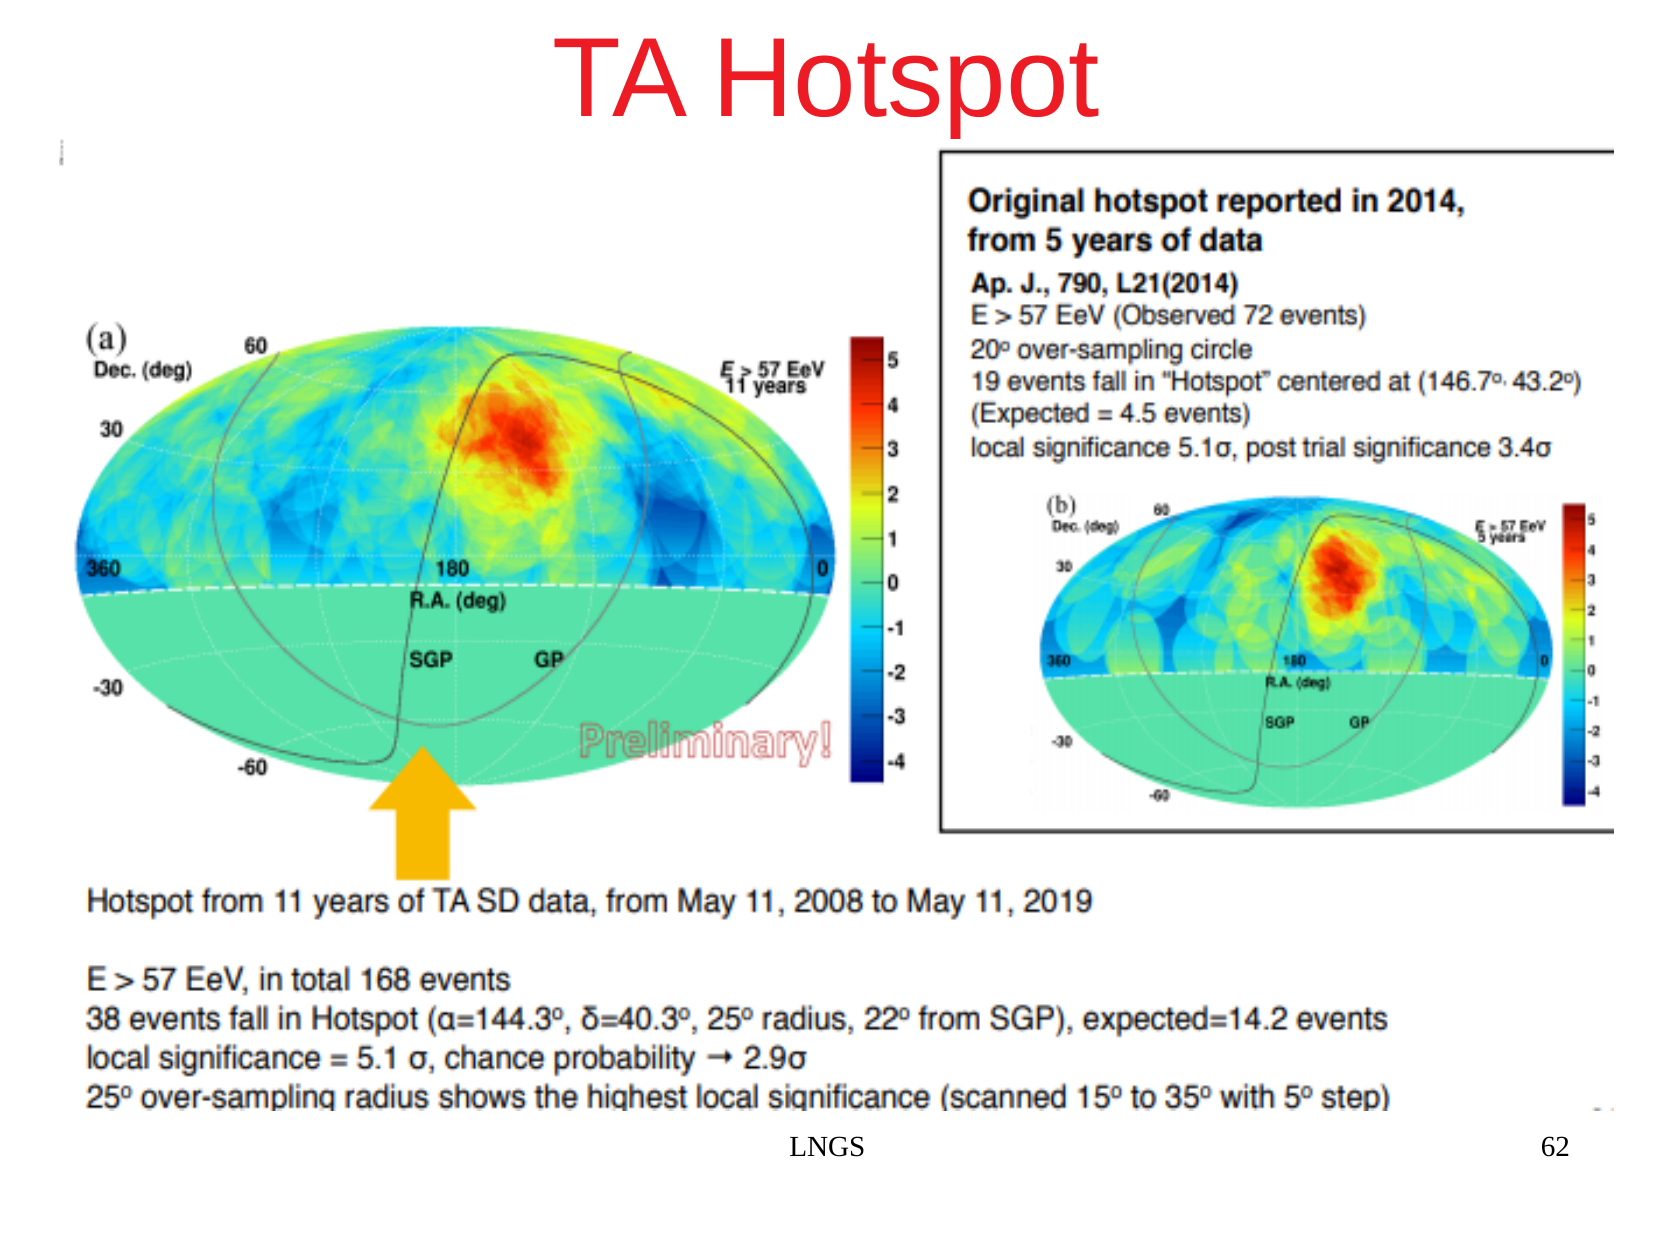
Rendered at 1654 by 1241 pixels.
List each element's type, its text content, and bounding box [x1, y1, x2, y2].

title TA Hotspot [82, 14, 1571, 139]
picture [59, 139, 1614, 1111]
